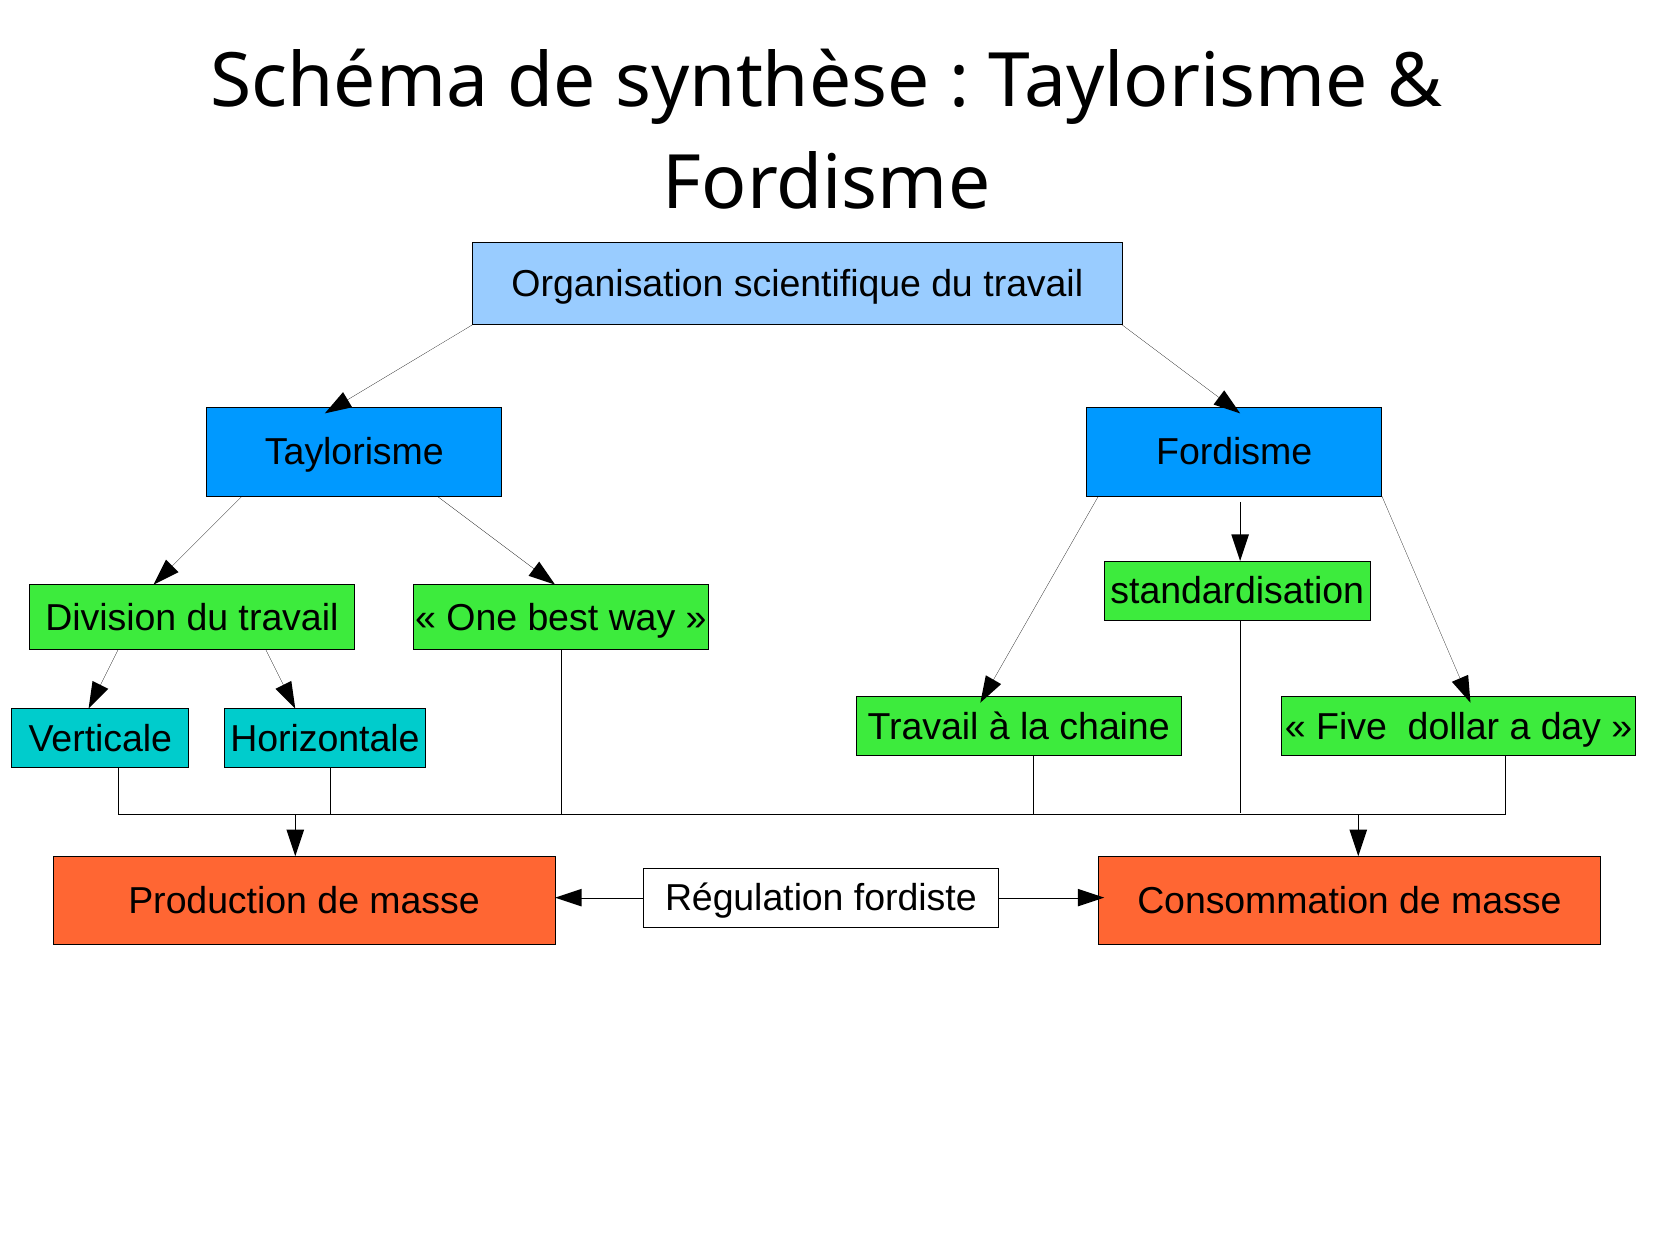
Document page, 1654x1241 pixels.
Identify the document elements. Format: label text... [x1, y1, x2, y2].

text_box Horizontale [224, 708, 426, 768]
text_box Travail à la chaine [856, 696, 1182, 756]
text_box Consommation de masse [1098, 856, 1601, 945]
text_box Fordisme [1086, 407, 1382, 497]
text_box Division du travail [29, 584, 355, 650]
text_box Production de masse [53, 856, 556, 945]
text_box Verticale [11, 708, 189, 768]
text_box standardisation [1104, 561, 1371, 621]
text_box Régulation fordiste [643, 868, 999, 928]
title Schéma de synthèse : Taylorisme & Fordisme [82, 49, 1571, 207]
text_box « One best way » [413, 584, 709, 650]
text_box « Five dollar a day » [1281, 696, 1636, 756]
text_box Organisation scientifique du travail [472, 242, 1123, 325]
text_box Taylorisme [206, 407, 502, 497]
